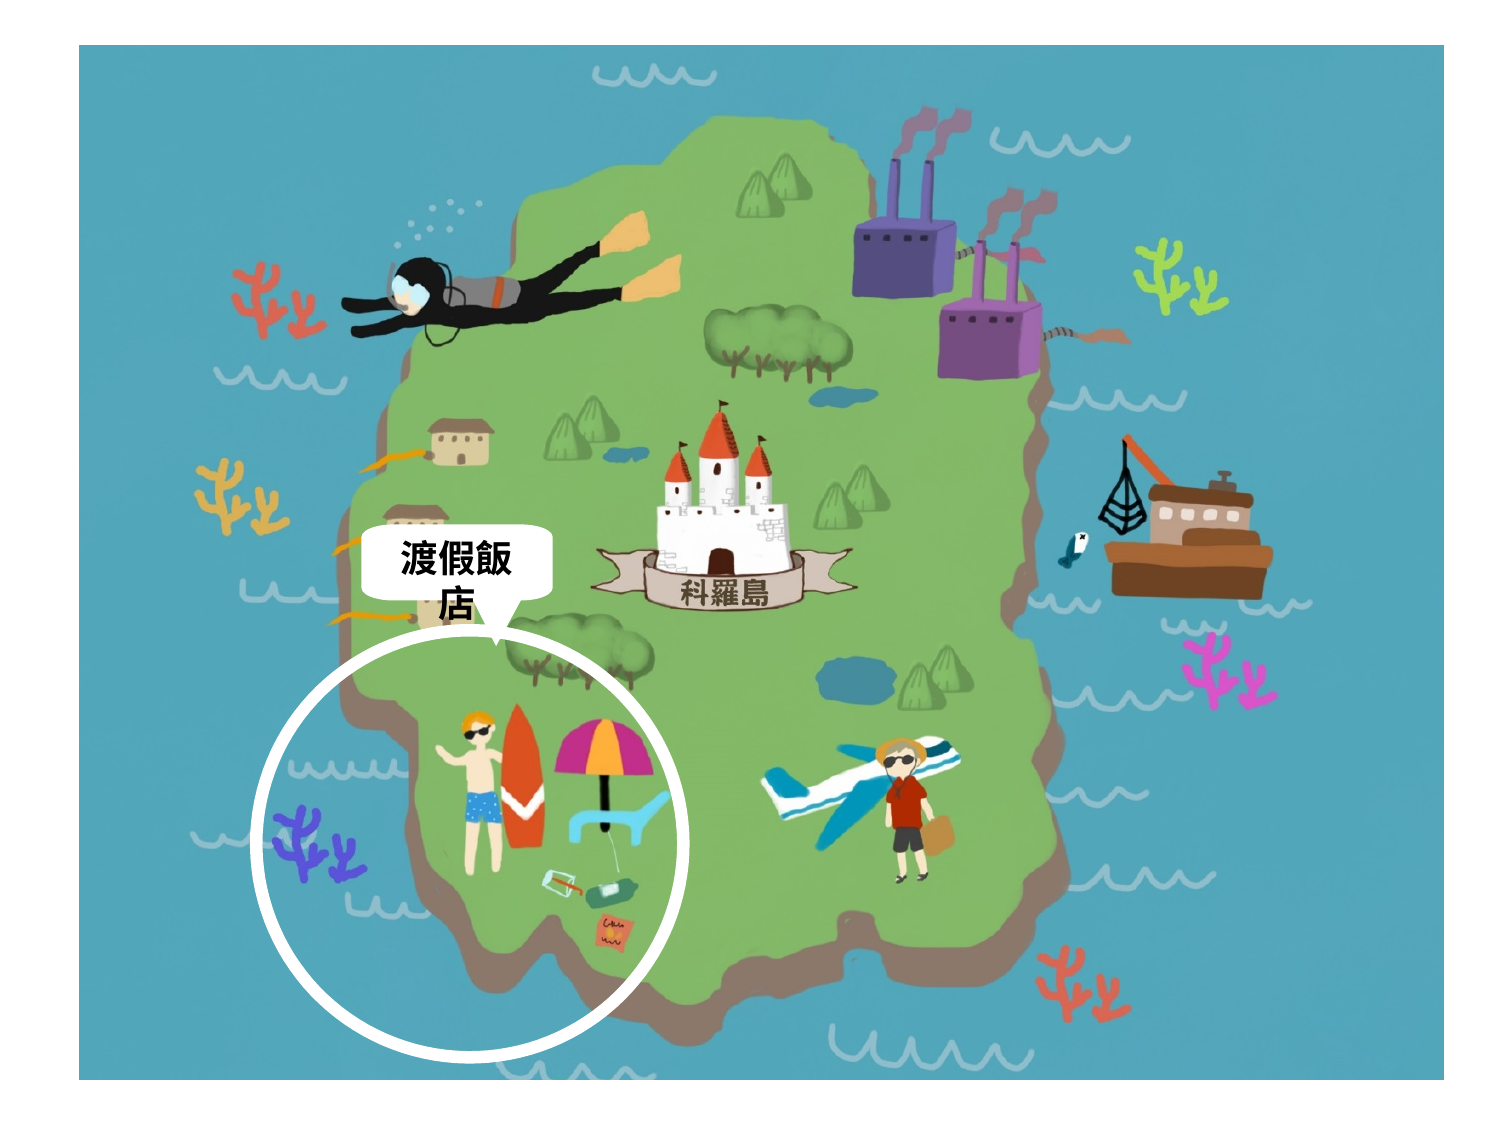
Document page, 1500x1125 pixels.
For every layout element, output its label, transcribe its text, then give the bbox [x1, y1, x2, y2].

picture [79, 45, 1444, 1080]
text_box 渡假飯店 [361, 524, 553, 647]
